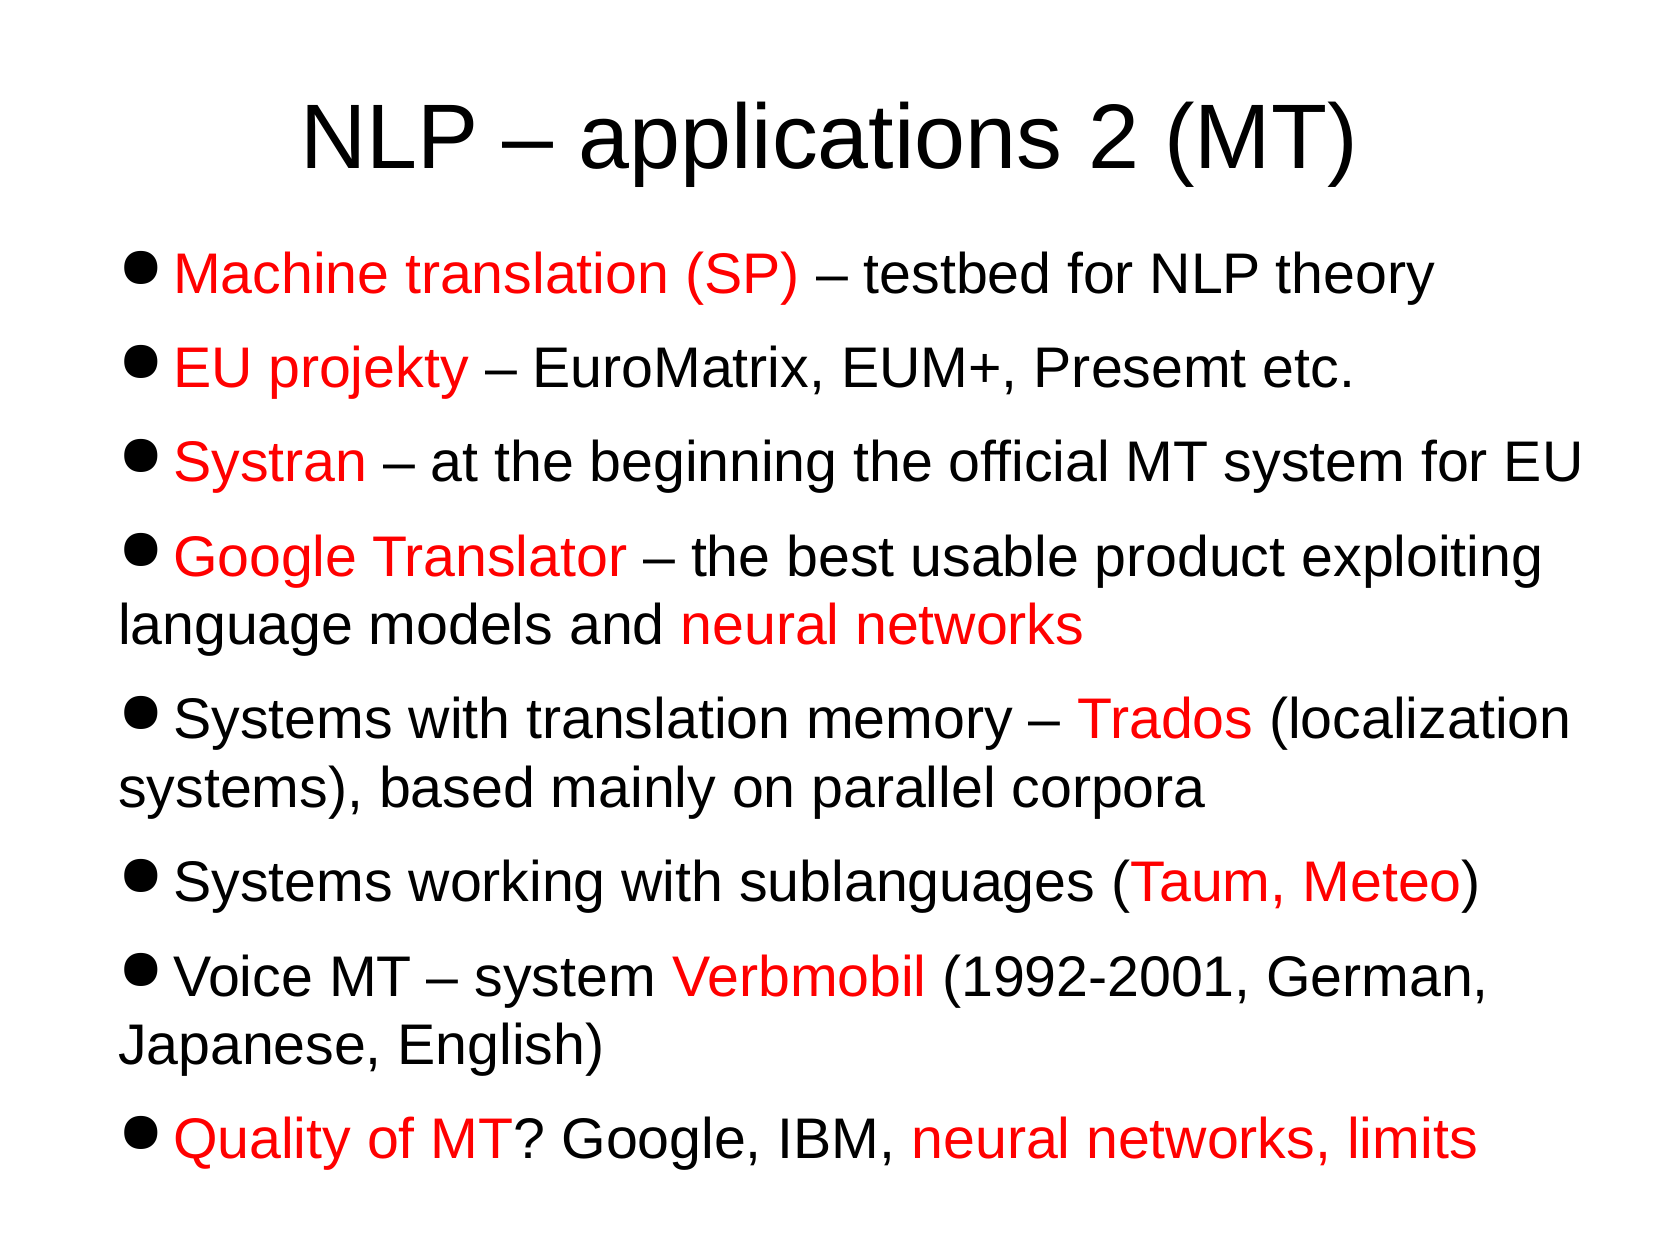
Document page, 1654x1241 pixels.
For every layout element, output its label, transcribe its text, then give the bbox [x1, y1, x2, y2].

list Machine translation (SP) – testbed for NLP theory EU projekty – EuroMatrix, EUM+, Presemt etc. Systran – at the beginning the official MT system for EU Google Translator – the best usable product exploiting language models and neural networks Systems with translation memory – Trados (localization systems), based mainly on parallel corpora Systems working with sublanguages (Taum, Meteo) Voice MT – system Verbmobil (1992-2001, German, Japanese, English) Quality of MT? Google, IBM, neural networks, limits [118, 236, 1625, 1191]
title NLP – applications 2 (MT) [88, 56, 1571, 207]
